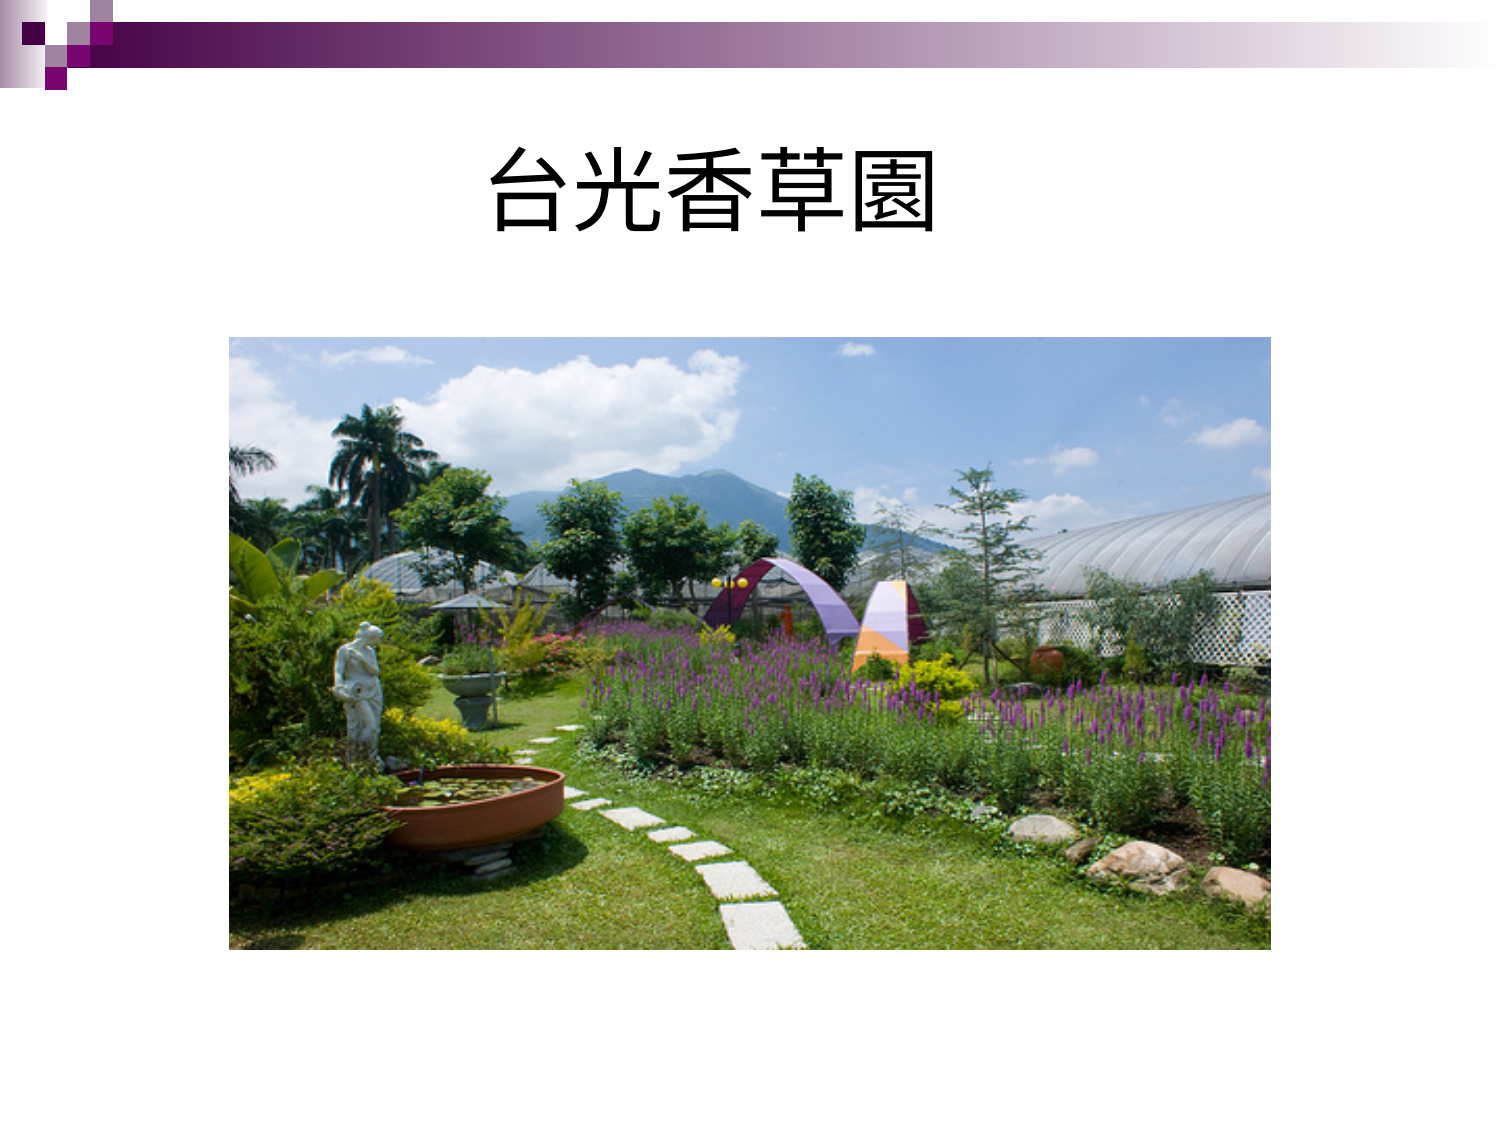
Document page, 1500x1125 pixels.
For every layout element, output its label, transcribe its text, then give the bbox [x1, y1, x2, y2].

picture [229, 337, 1271, 950]
title 台光香草園 [75, 75, 1426, 300]
